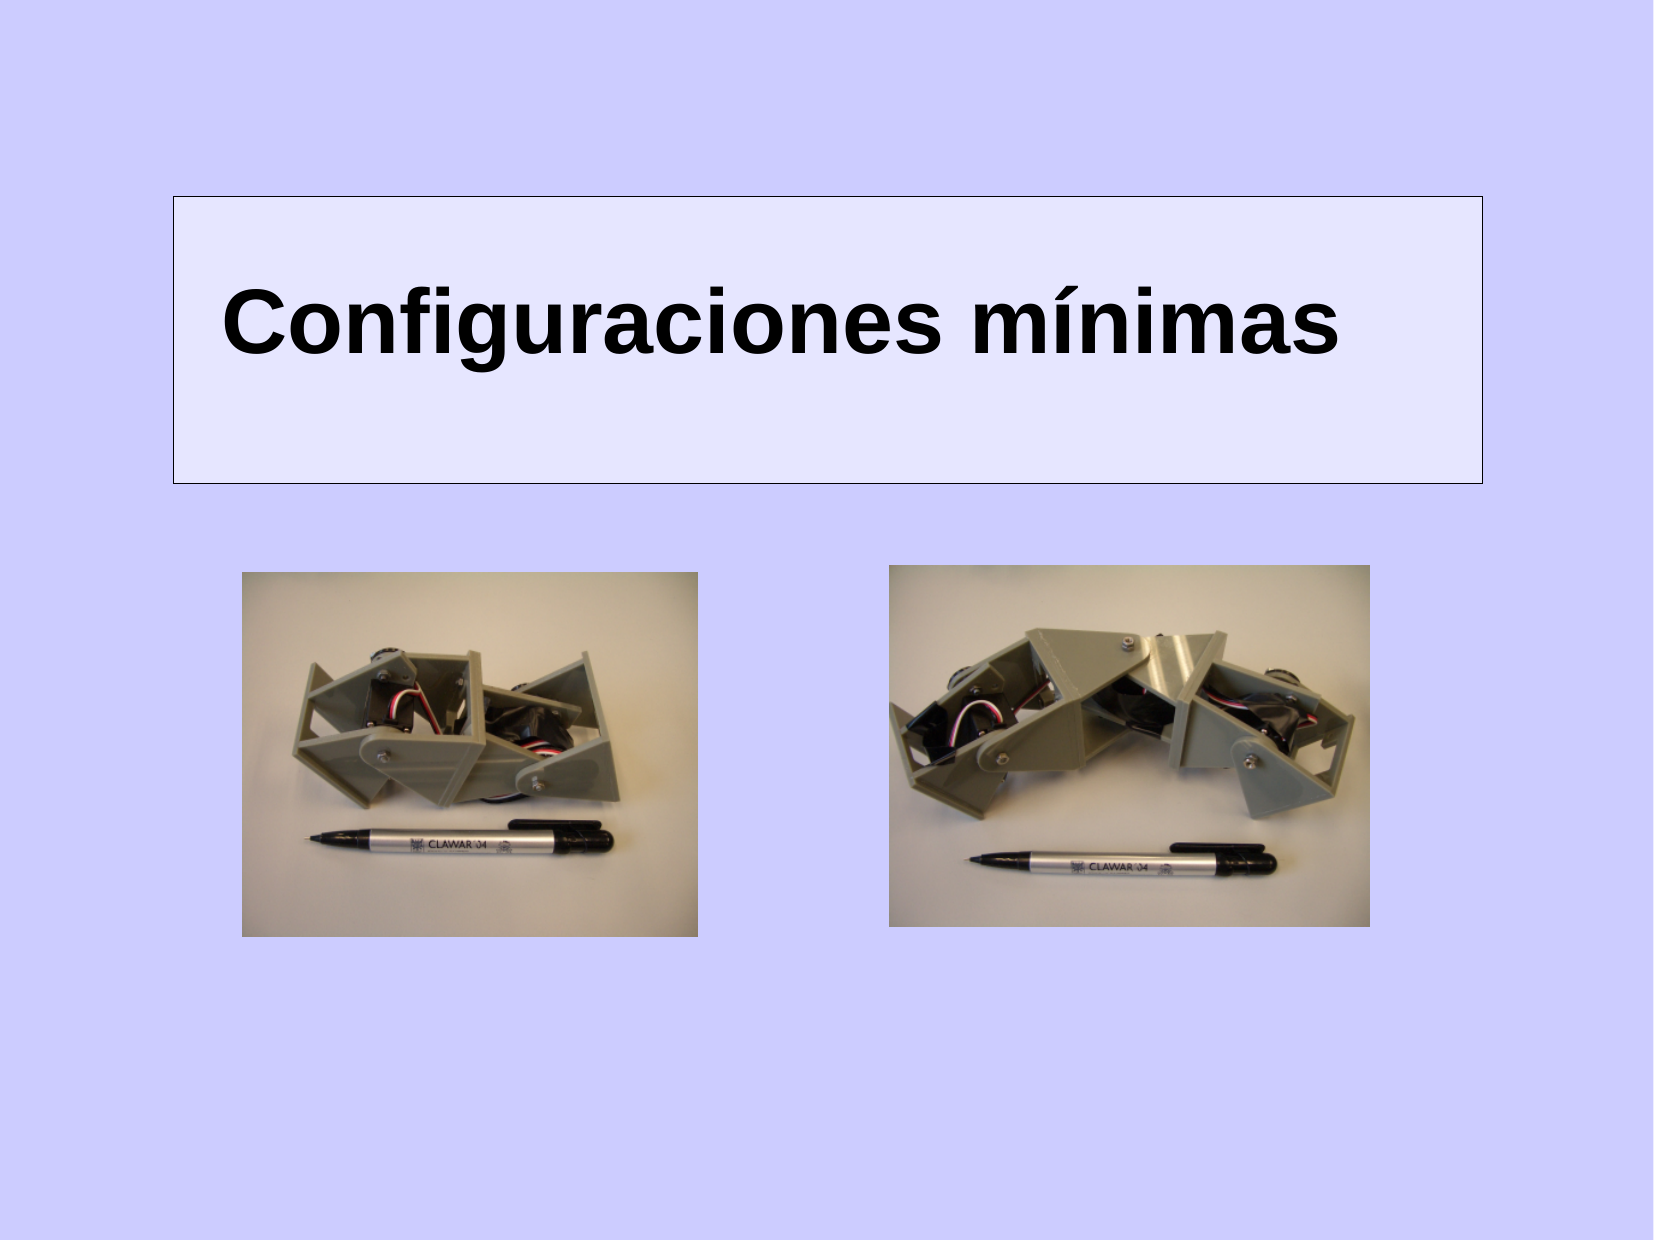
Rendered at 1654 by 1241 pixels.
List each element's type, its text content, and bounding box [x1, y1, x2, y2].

picture [242, 572, 698, 937]
title Configuraciones mínimas [144, 175, 1420, 469]
text_box [173, 196, 1483, 484]
picture [889, 565, 1370, 928]
